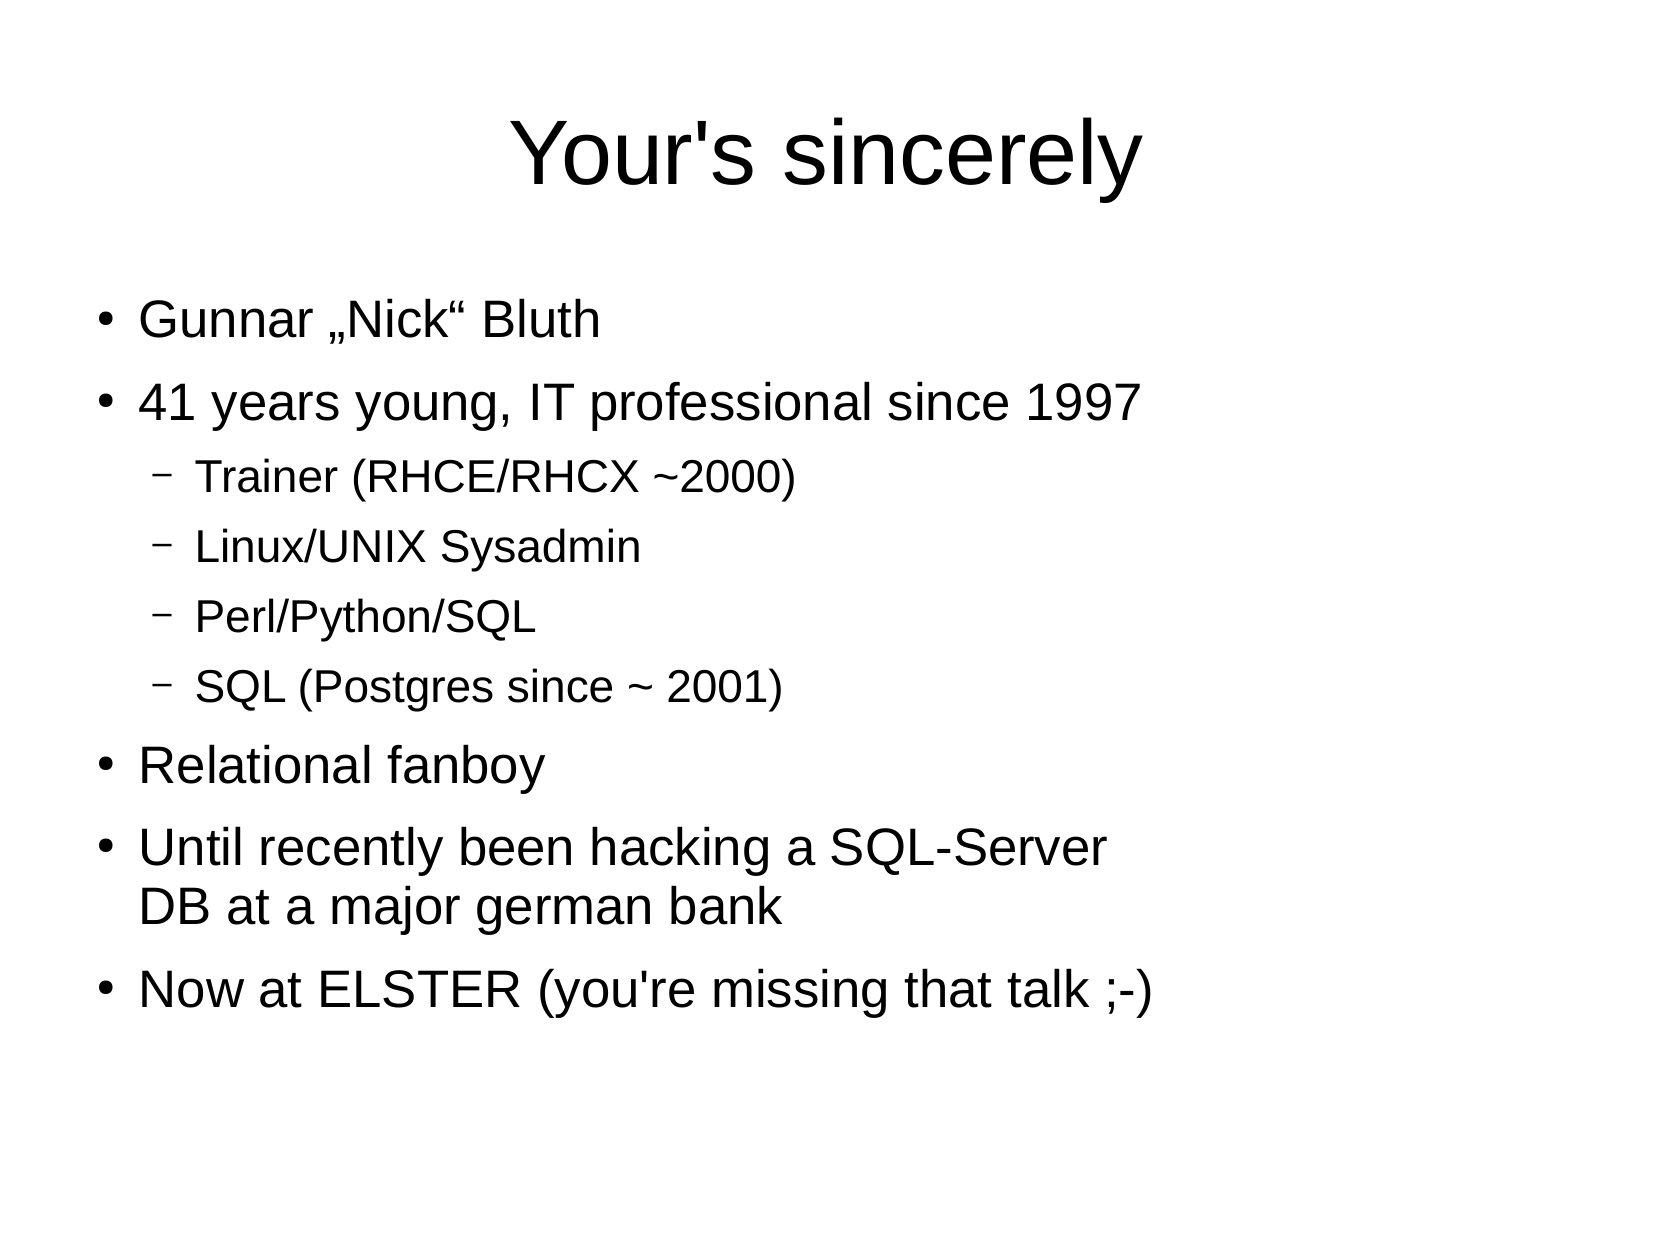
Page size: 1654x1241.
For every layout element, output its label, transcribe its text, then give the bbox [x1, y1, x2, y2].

list Gunnar „Nick“ Bluth 41 years young, IT professional since 1997 Trainer (RHCE/RHCX ~2000) Linux/UNIX Sysadmin Perl/Python/SQL SQL (Postgres since ~ 2001) Relational fanboy Until recently been hacking a SQL-Server DB at a major german bank Now at ELSTER (you're missing that talk ;-) [82, 290, 1162, 1134]
title Your's sincerely [82, 49, 1571, 257]
